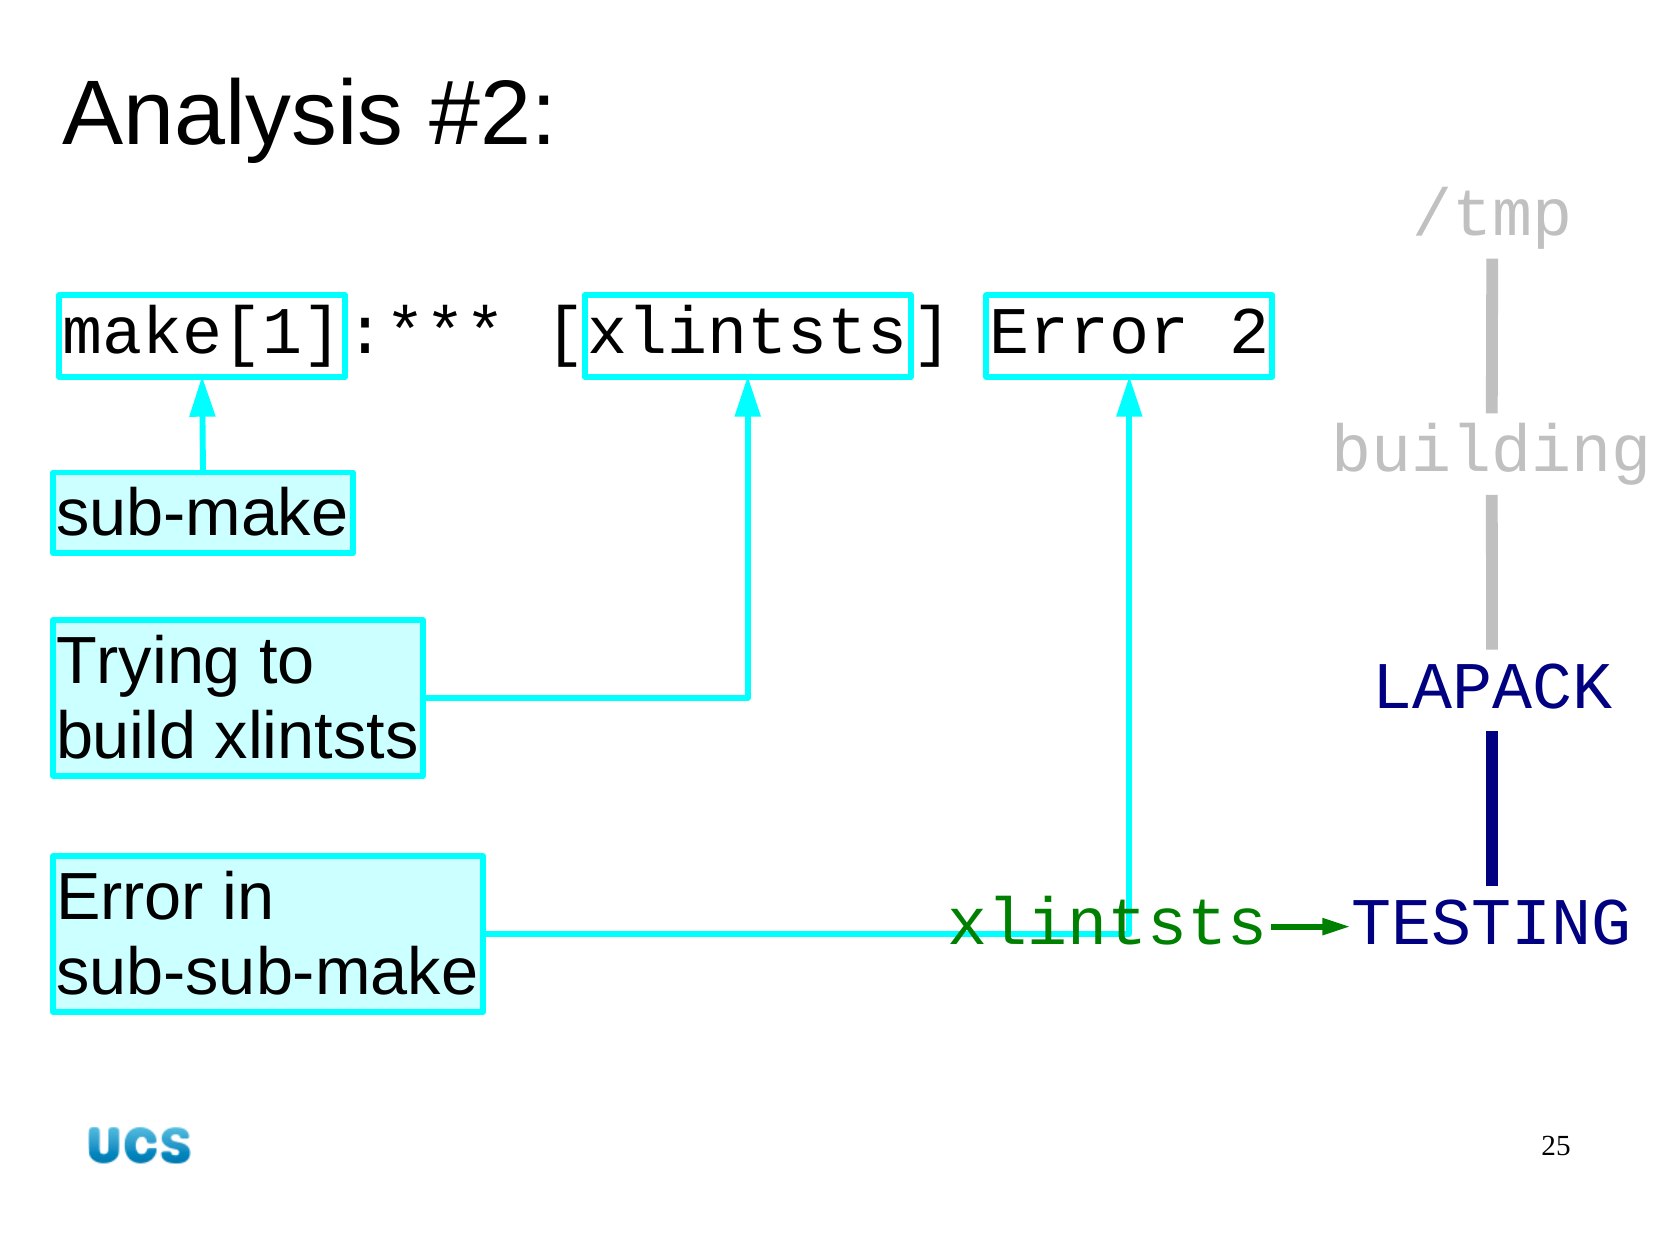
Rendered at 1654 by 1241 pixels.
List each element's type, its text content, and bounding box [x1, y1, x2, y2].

text_box xlintsts [589, 295, 909, 377]
picture [88, 1126, 191, 1165]
text_box ] [909, 295, 956, 377]
text_box building [1328, 413, 1654, 495]
text_box xlintsts [944, 885, 1271, 968]
text_box Analysis #2: [59, 59, 561, 168]
text_box LAPACK [1369, 649, 1616, 732]
text_box /tmp [1409, 177, 1576, 259]
text_box sub-make [53, 472, 353, 554]
text_box TESTING [1348, 885, 1635, 968]
text_box :*** [ [342, 295, 589, 377]
text_box Trying to build xlintsts [53, 620, 424, 776]
text_box make[1] [59, 295, 342, 377]
text_box Error 2 [986, 295, 1273, 377]
text_box Error in sub-sub-make [53, 856, 484, 1012]
